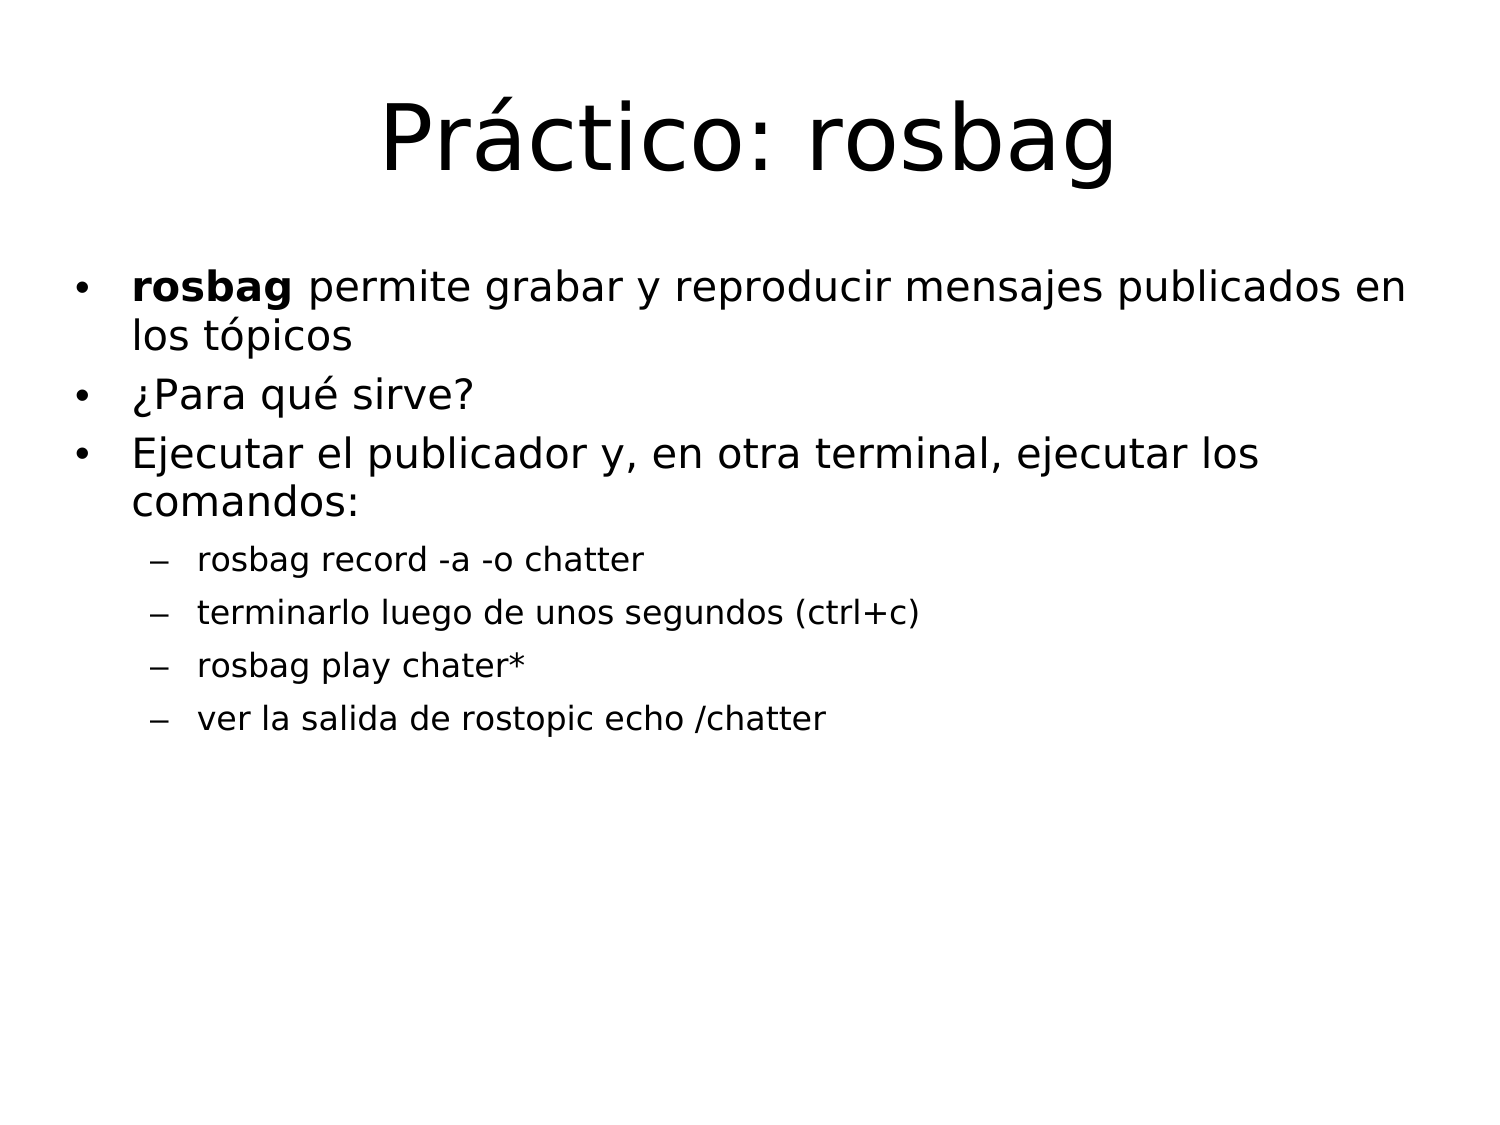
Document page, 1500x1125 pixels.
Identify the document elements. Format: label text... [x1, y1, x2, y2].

list rosbag permite grabar y reproducir mensajes publicados en los tópicos ¿Para qué sirve? Ejecutar el publicador y, en otra terminal, ejecutar los comandos: rosbag record -a -o chatter terminarlo luego de unos segundos (ctrl+c) rosbag play chater* ver la salida de rostopic echo /chatter [75, 263, 1425, 916]
title Práctico: rosbag [75, 44, 1425, 233]
